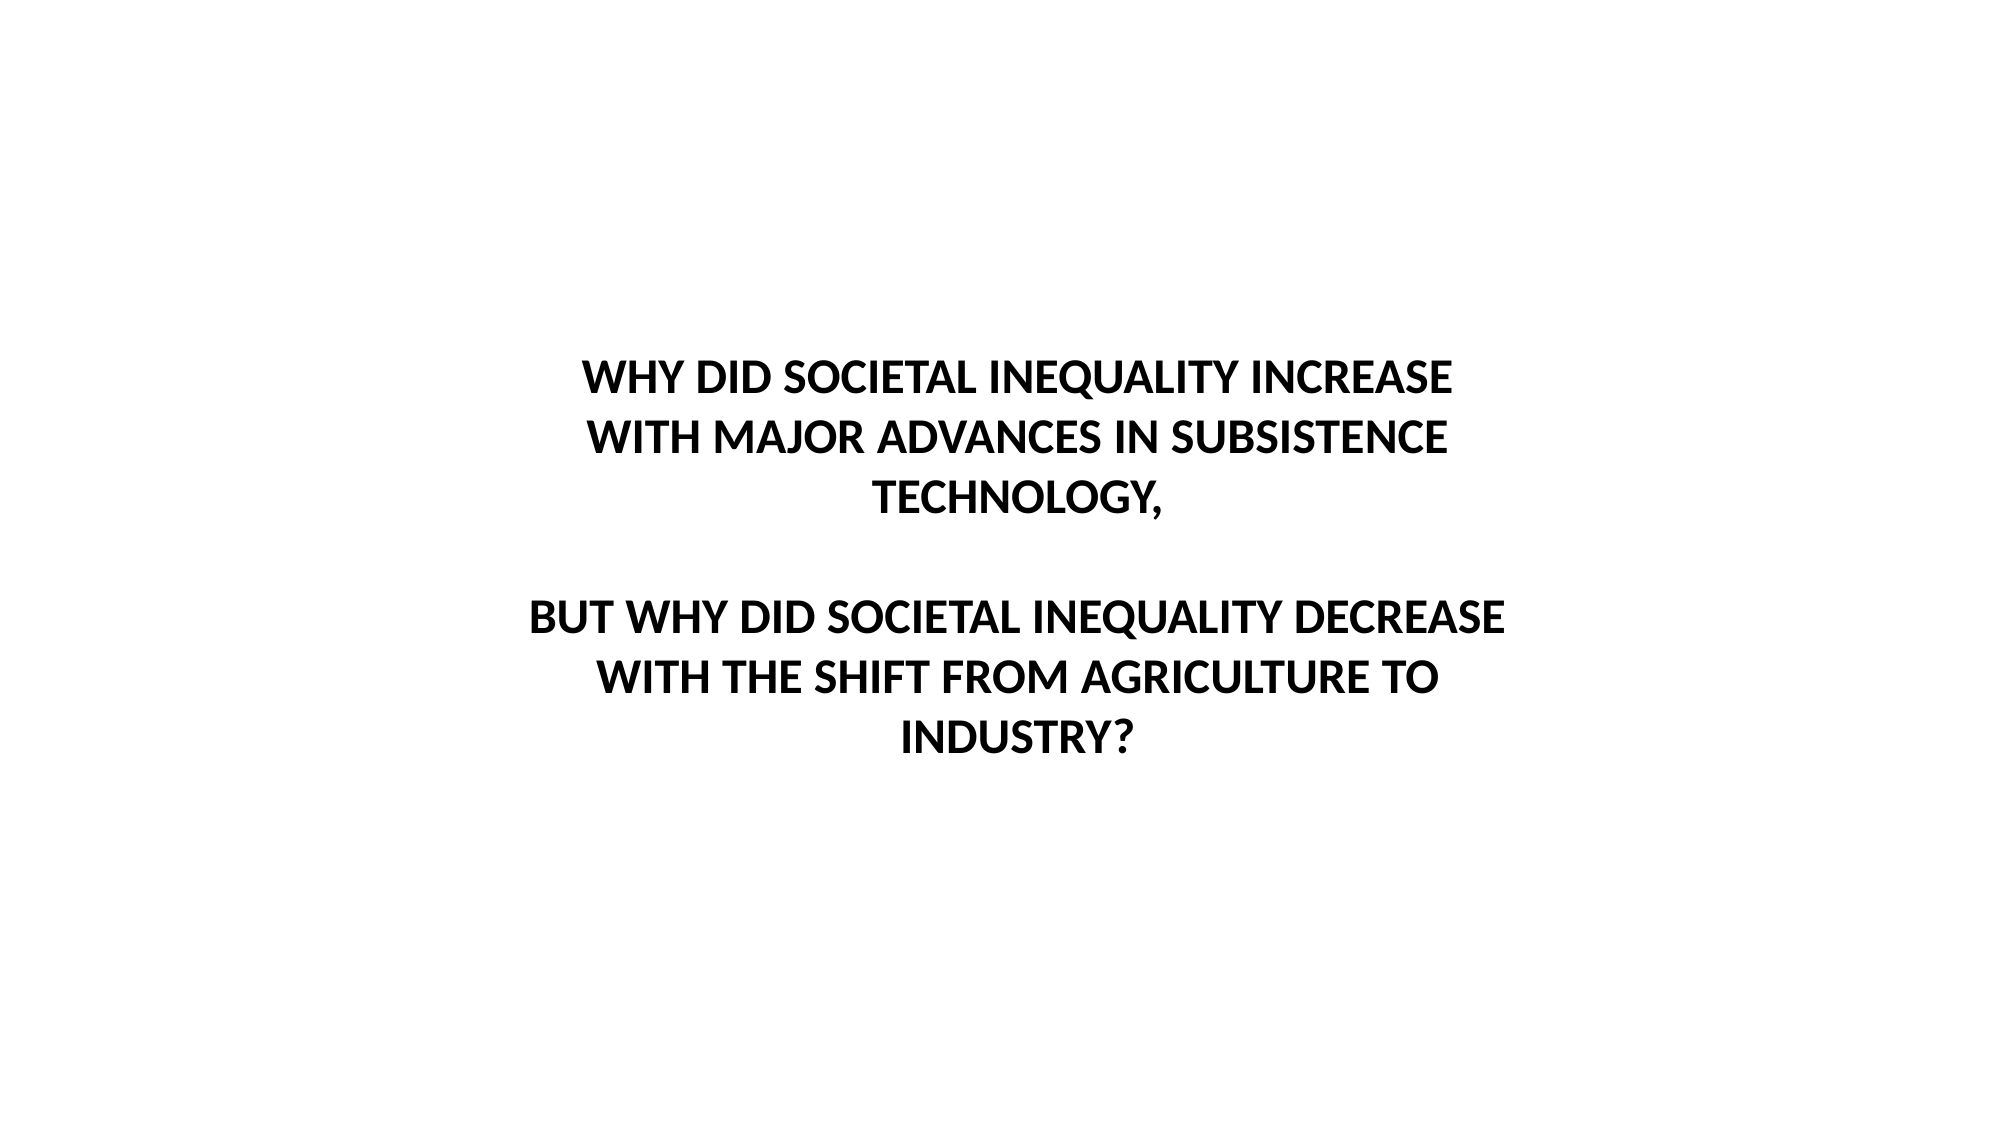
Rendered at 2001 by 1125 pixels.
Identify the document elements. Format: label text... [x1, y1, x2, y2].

text_box WHY DID SOCIETAL INEQUALITY INCREASE WITH MAJOR ADVANCES IN SUBSISTENCE TECHNOLOGY, BUT WHY DID SOCIETAL INEQUALITY DECREASE WITH THE SHIFT FROM AGRICULTURE TO INDUSTRY? [505, 336, 1531, 776]
